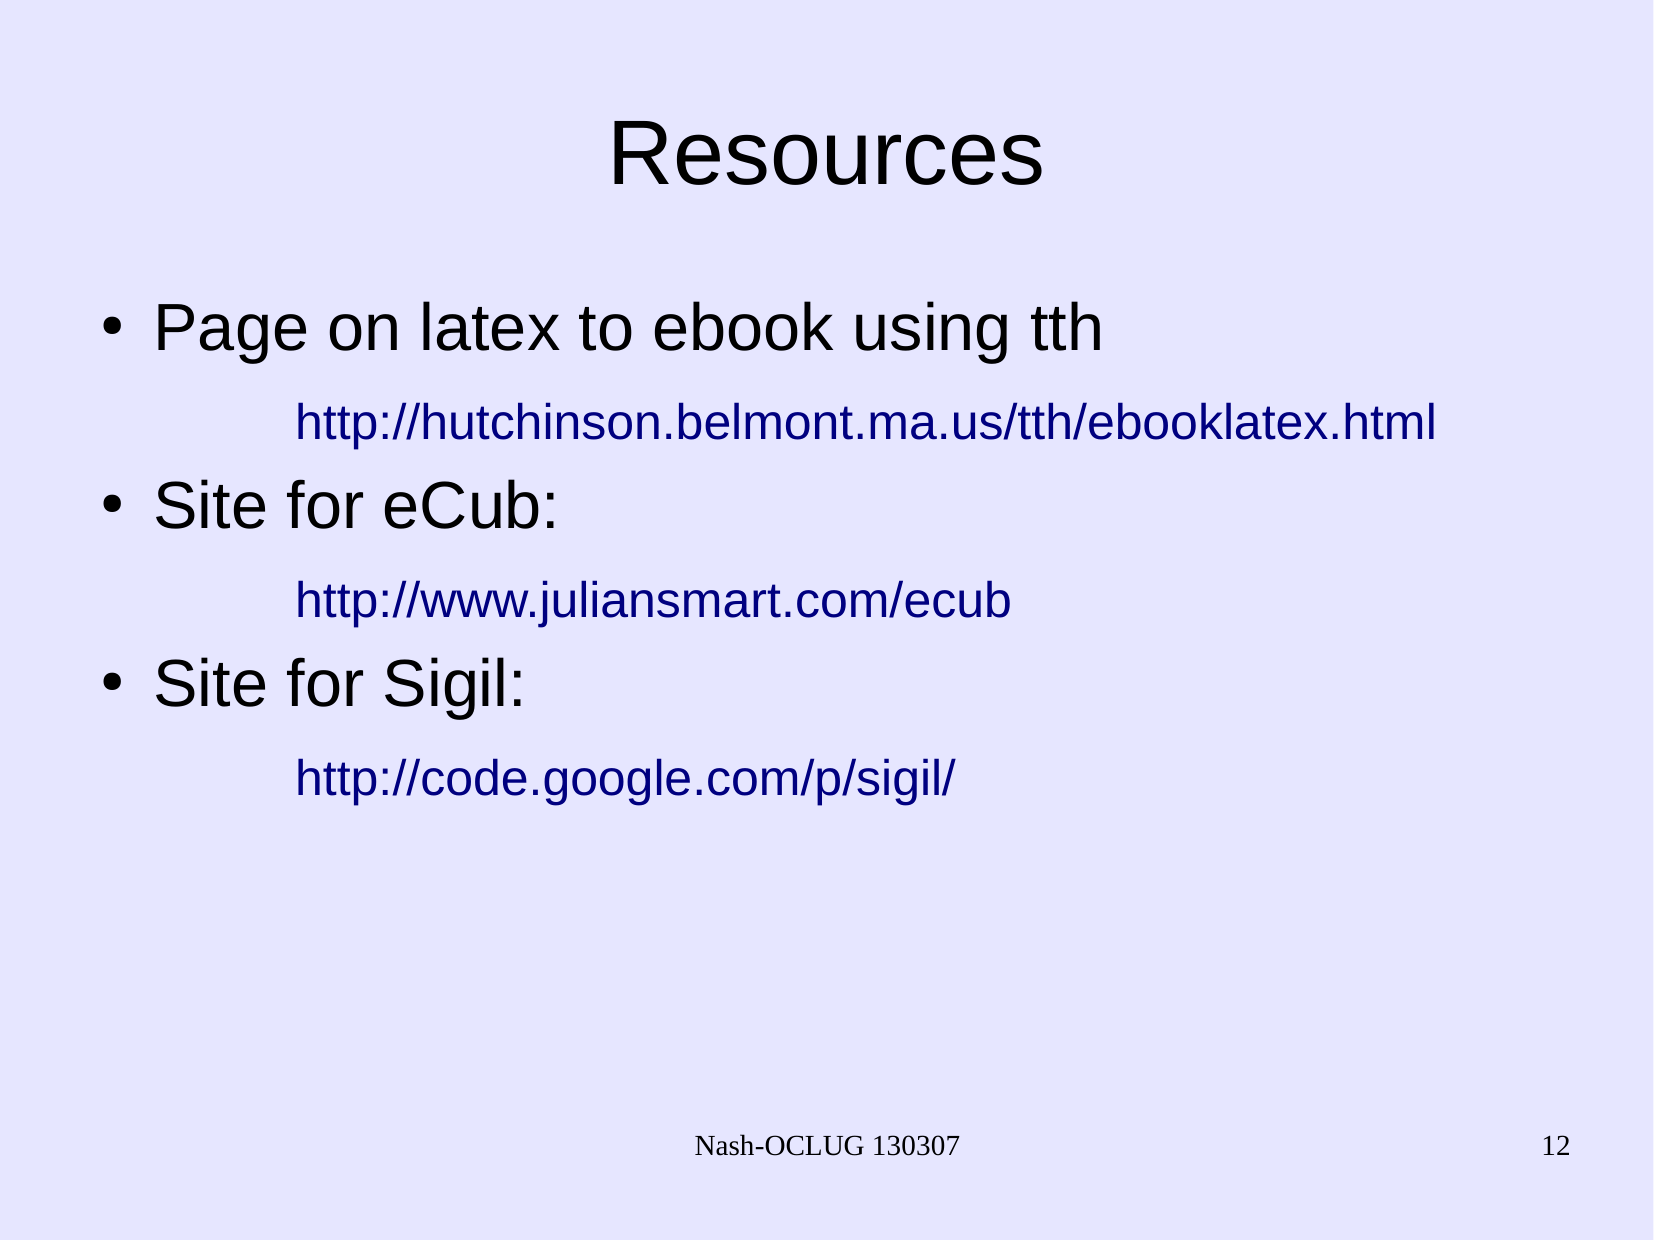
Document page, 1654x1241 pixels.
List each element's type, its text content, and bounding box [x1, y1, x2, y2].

list Page on latex to ebook using tth http://hutchinson.belmont.ma.us/tth/ebooklatex.html Site for eCub: http://www.juliansmart.com/ecub Site for Sigil: http://code.google.com/p/sigil/ [82, 290, 1538, 1010]
title Resources [82, 49, 1571, 257]
